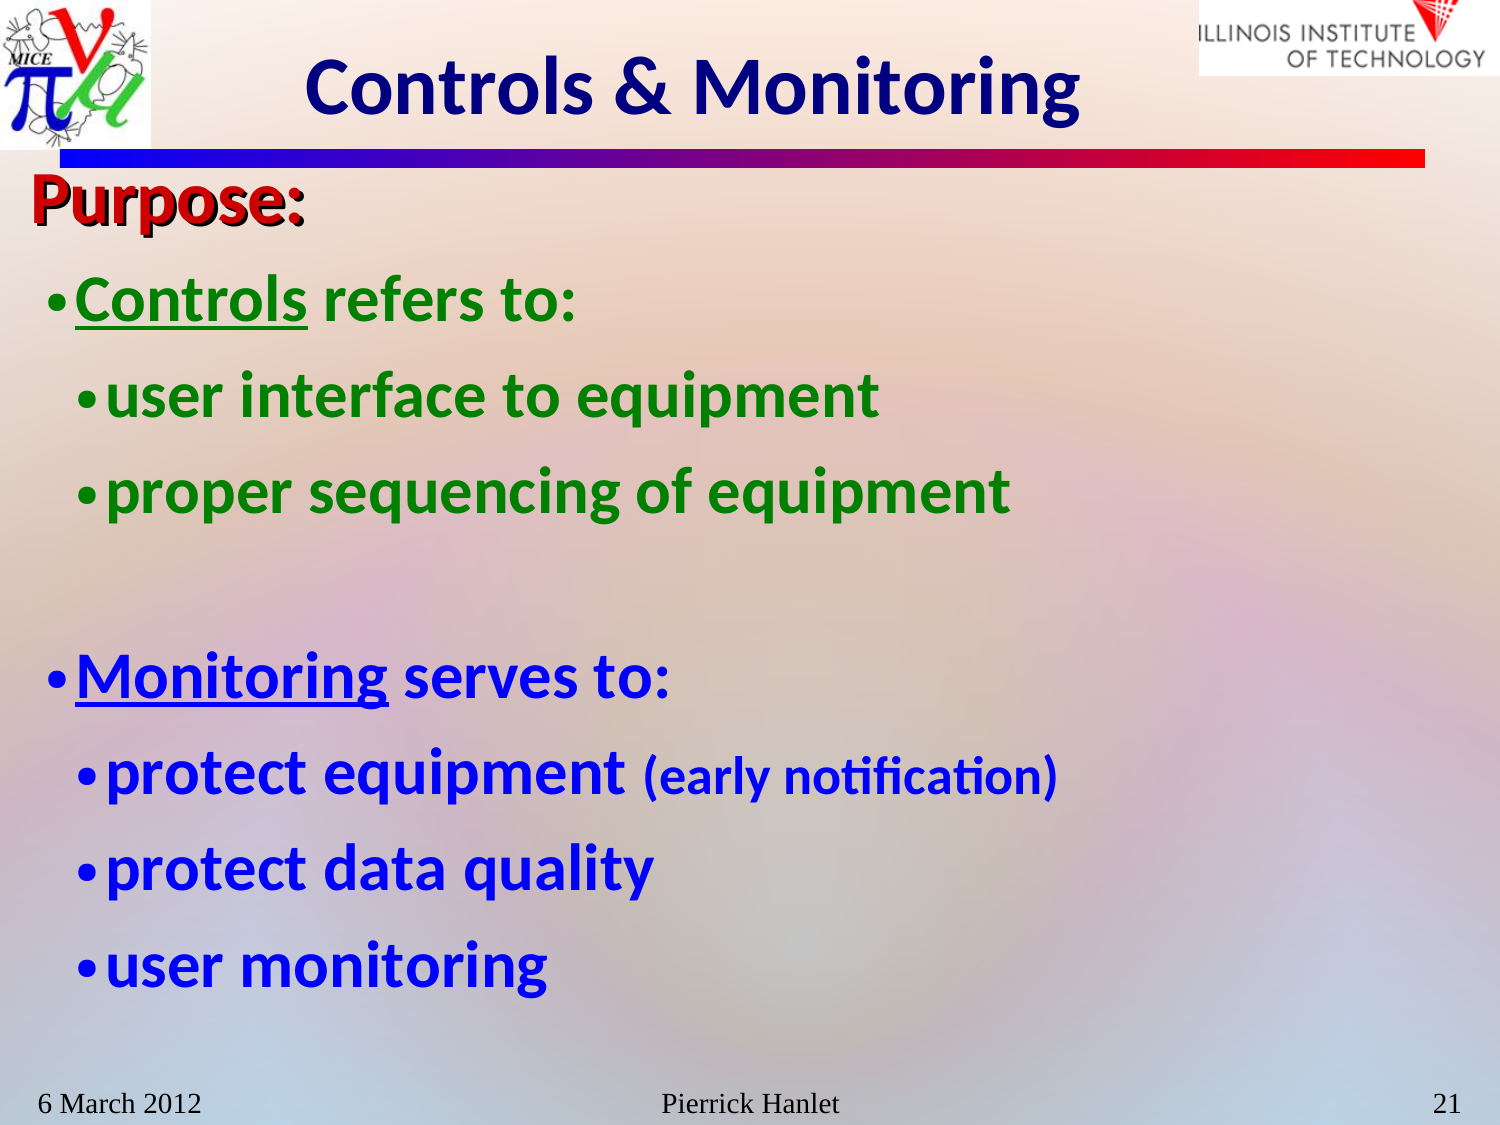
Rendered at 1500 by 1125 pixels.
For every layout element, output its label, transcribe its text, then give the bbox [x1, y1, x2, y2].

text_box Purpose: Controls refers to: user interface to equipment proper sequencing of equipment Monitoring serves to: protect equipment (early notification) protect data quality user monitoring [30, 166, 1456, 1103]
title Controls & Monitoring [149, 38, 1238, 151]
picture [0, 0, 1500, 1125]
